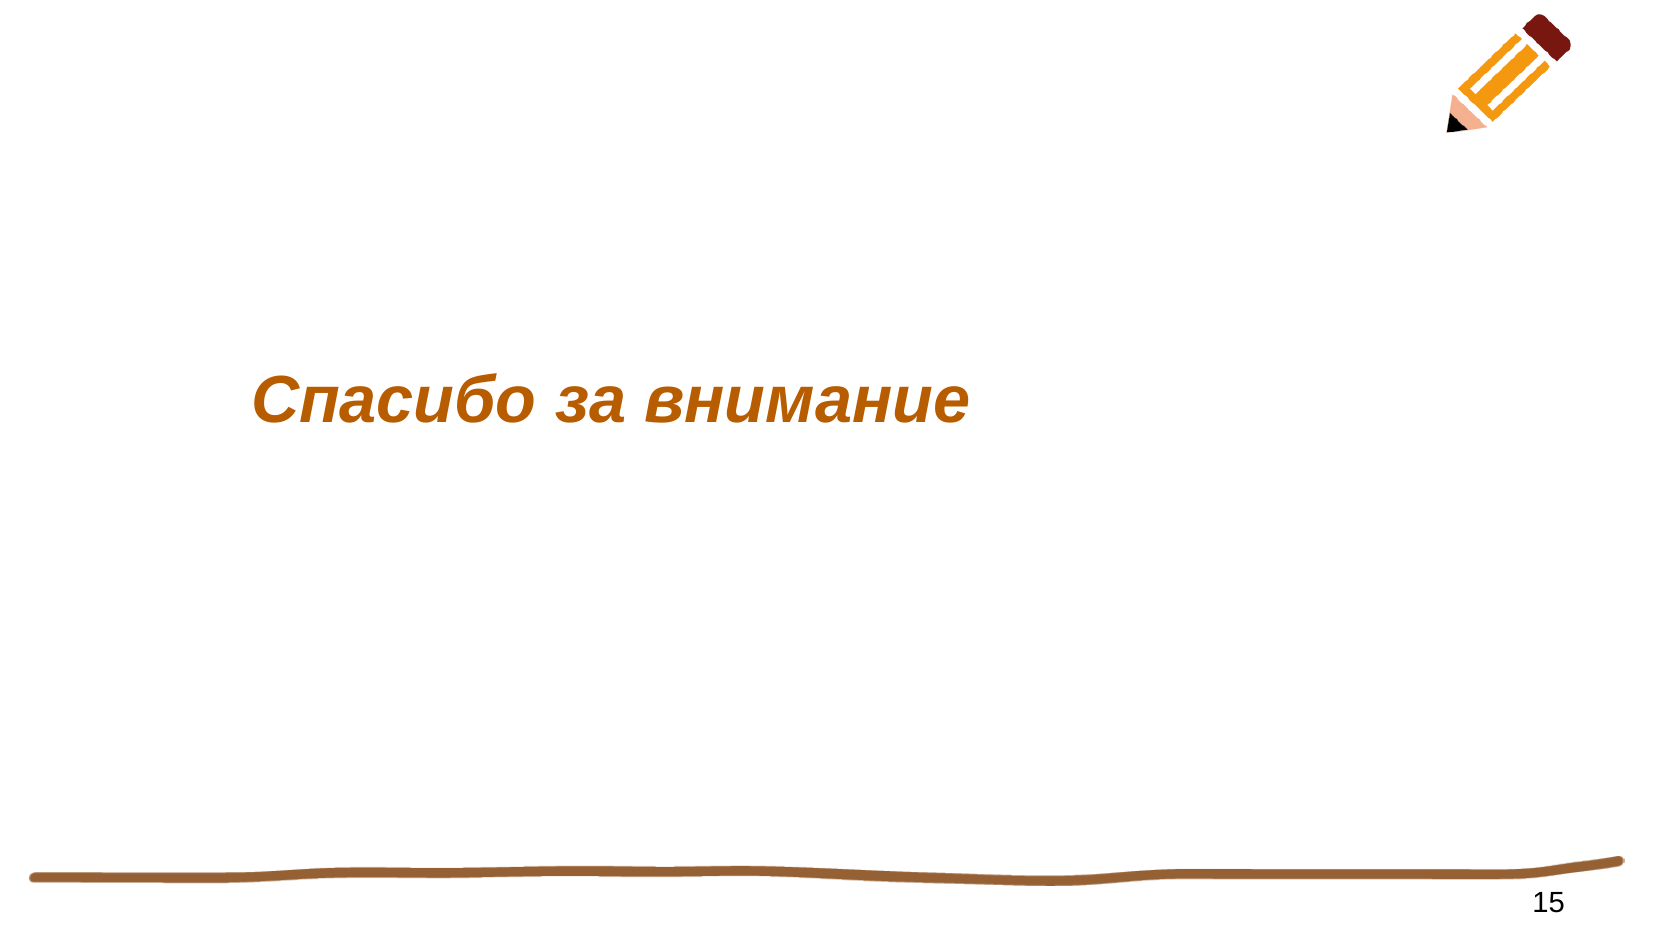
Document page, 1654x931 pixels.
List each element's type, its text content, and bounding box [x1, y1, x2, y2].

text_box Спасибо за внимание [236, 354, 1211, 444]
picture [29, 856, 1625, 886]
picture [1446, 14, 1571, 133]
